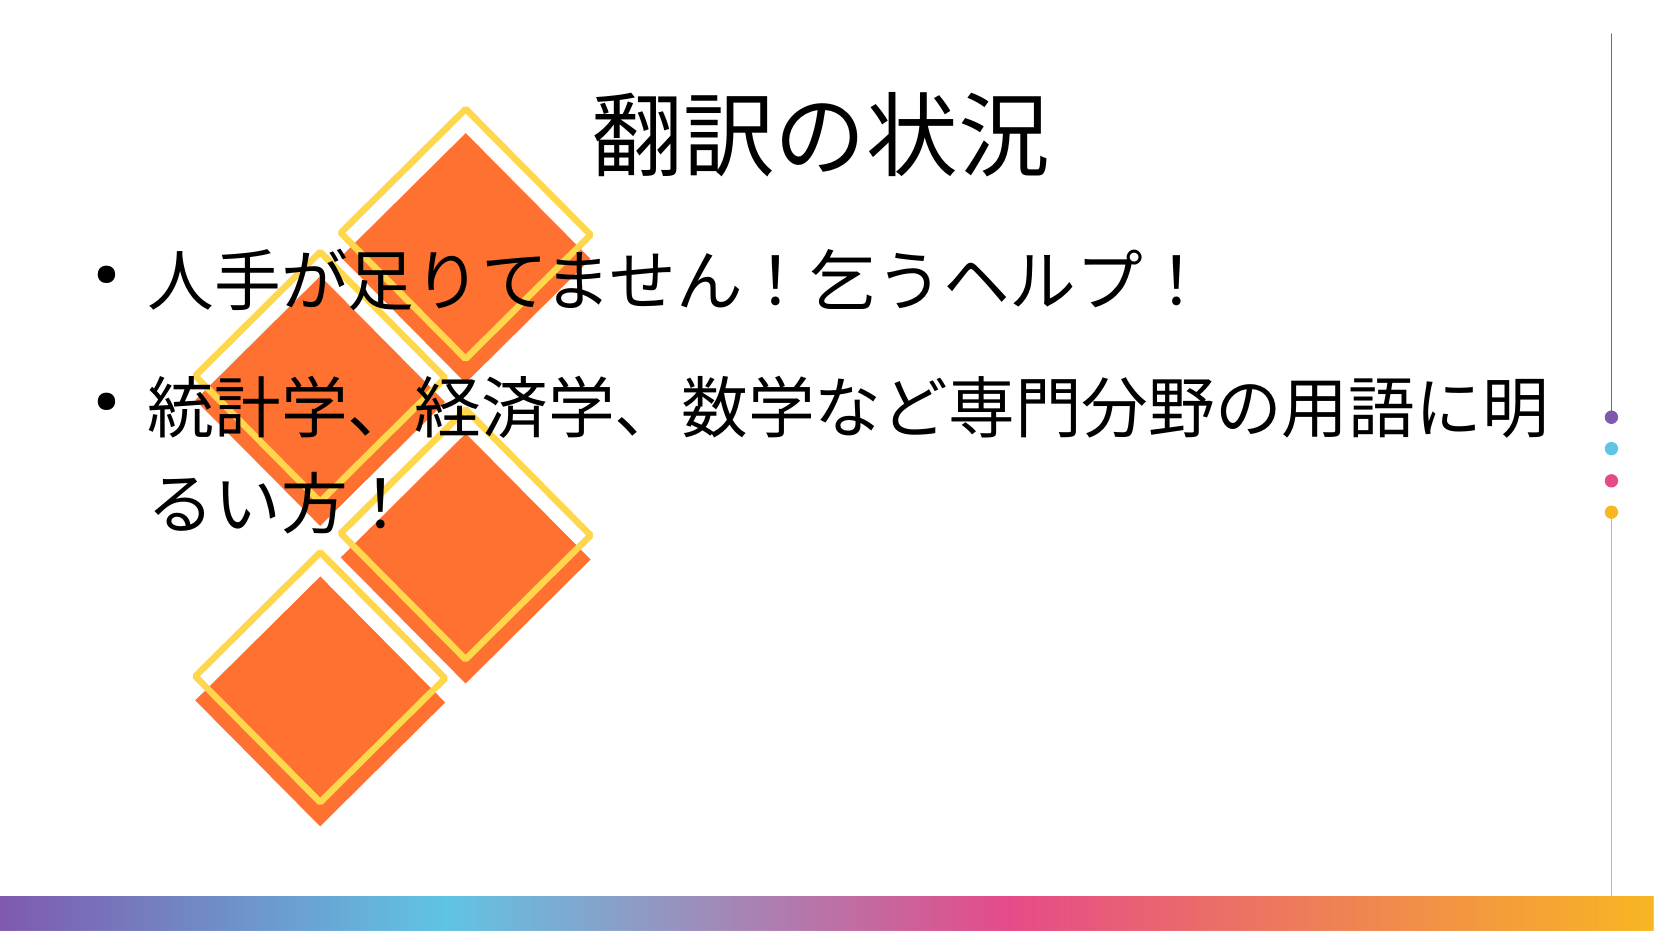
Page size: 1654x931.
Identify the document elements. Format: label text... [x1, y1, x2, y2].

list 人手が足りてません！乞うヘルプ！ 統計学、経済学、数学など専門分野の用語に明るい方！ [76, 228, 1565, 768]
picture [0, 896, 1654, 931]
title 翻訳の状況 [76, 51, 1565, 207]
